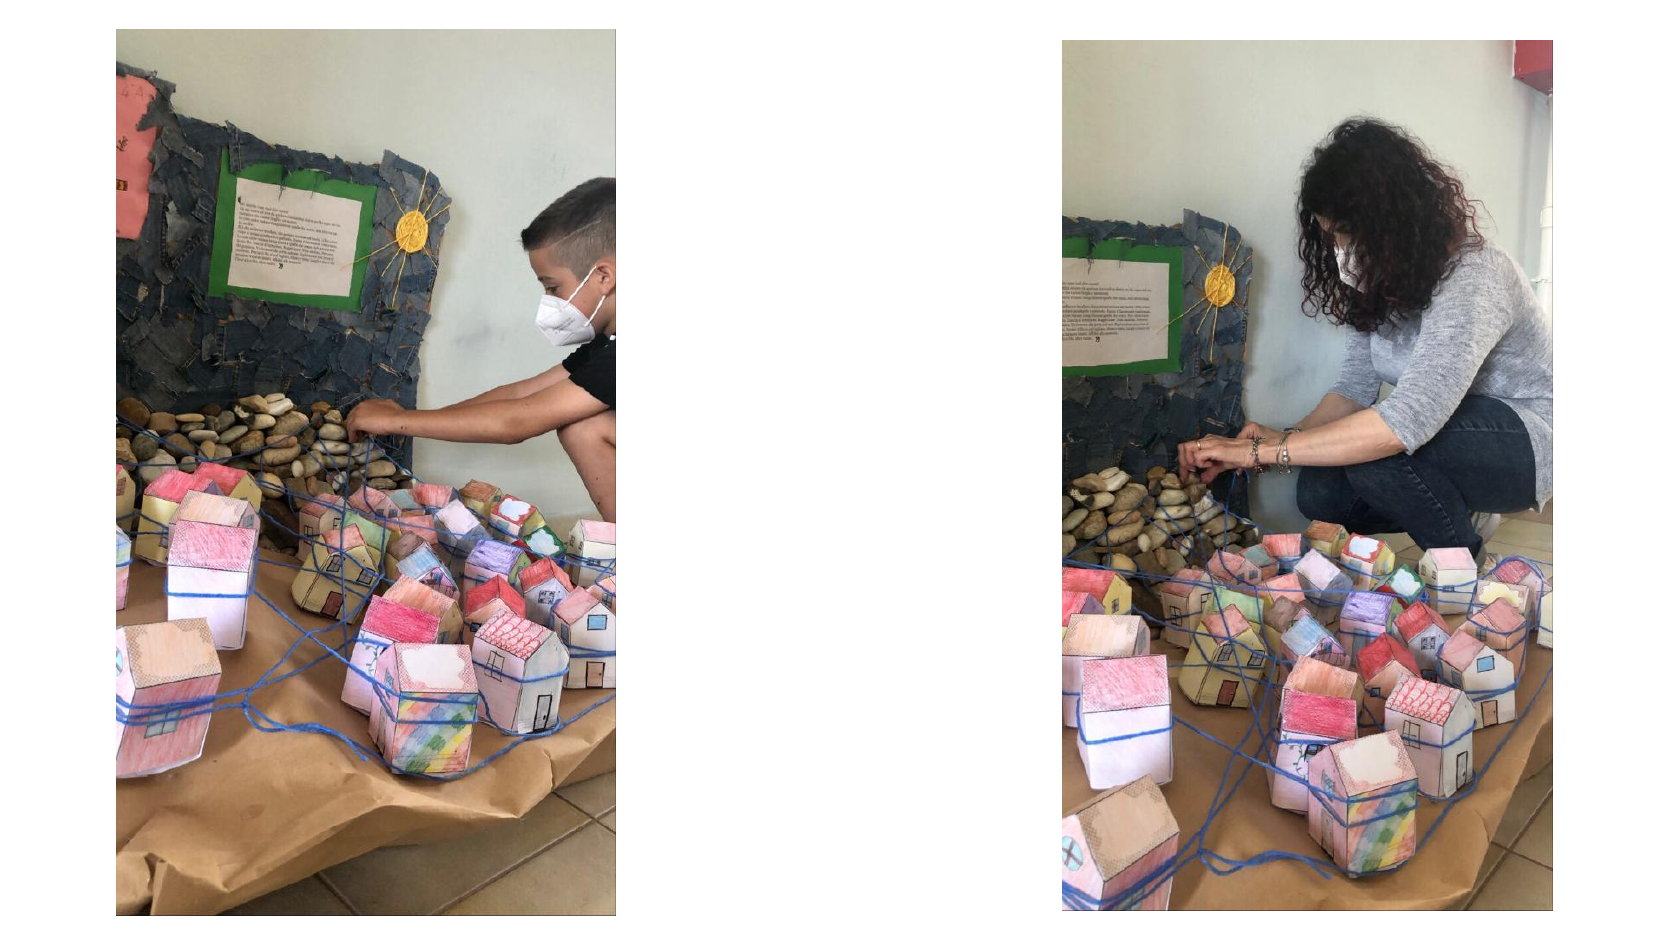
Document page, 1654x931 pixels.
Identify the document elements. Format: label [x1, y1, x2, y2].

picture [116, 29, 616, 916]
picture [1062, 40, 1553, 911]
